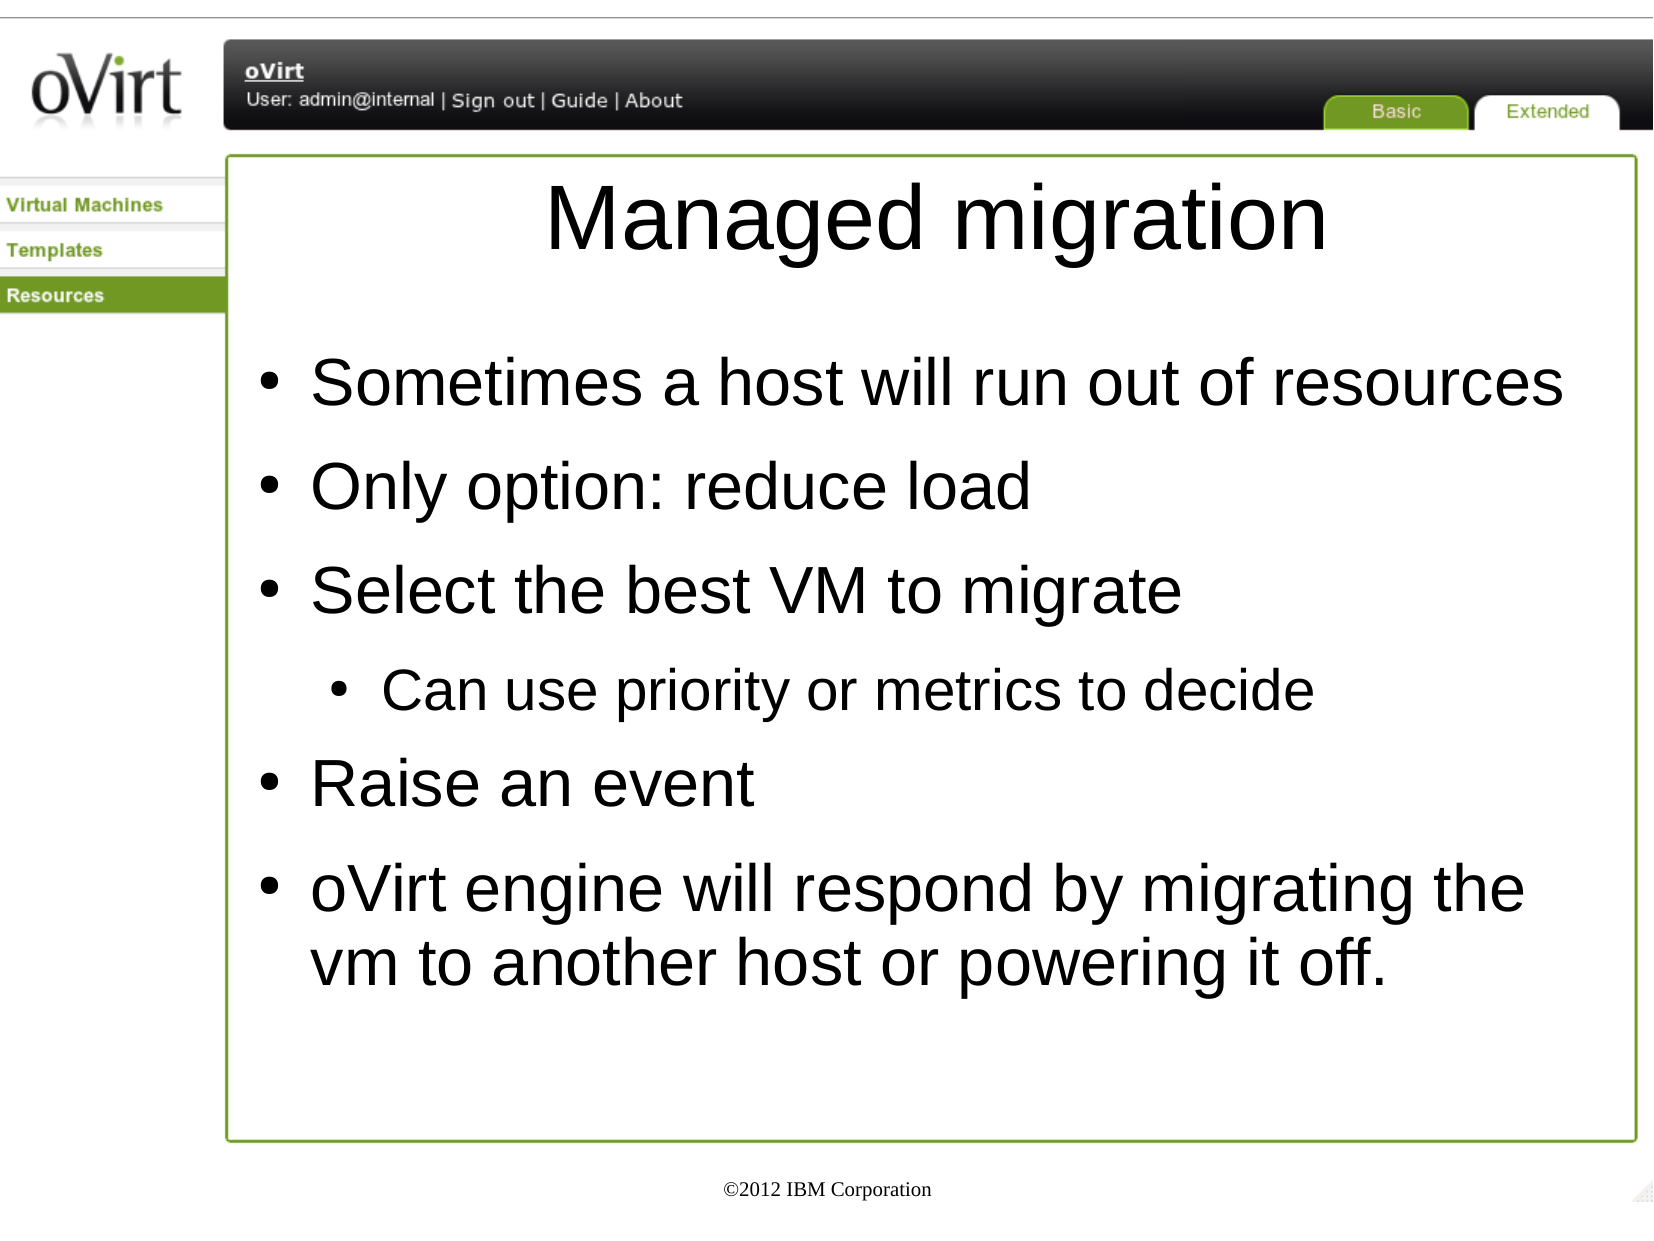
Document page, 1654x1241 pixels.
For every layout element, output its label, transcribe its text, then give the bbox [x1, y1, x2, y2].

list Sometimes a host will run out of resources Only option: reduce load Select the best VM to migrate Can use priority or metrics to decide Raise an event oVirt engine will respond by migrating the vm to another host or powering it off. [240, 345, 1571, 1133]
title Managed migration [240, 114, 1636, 322]
picture [0, 17, 1653, 1202]
